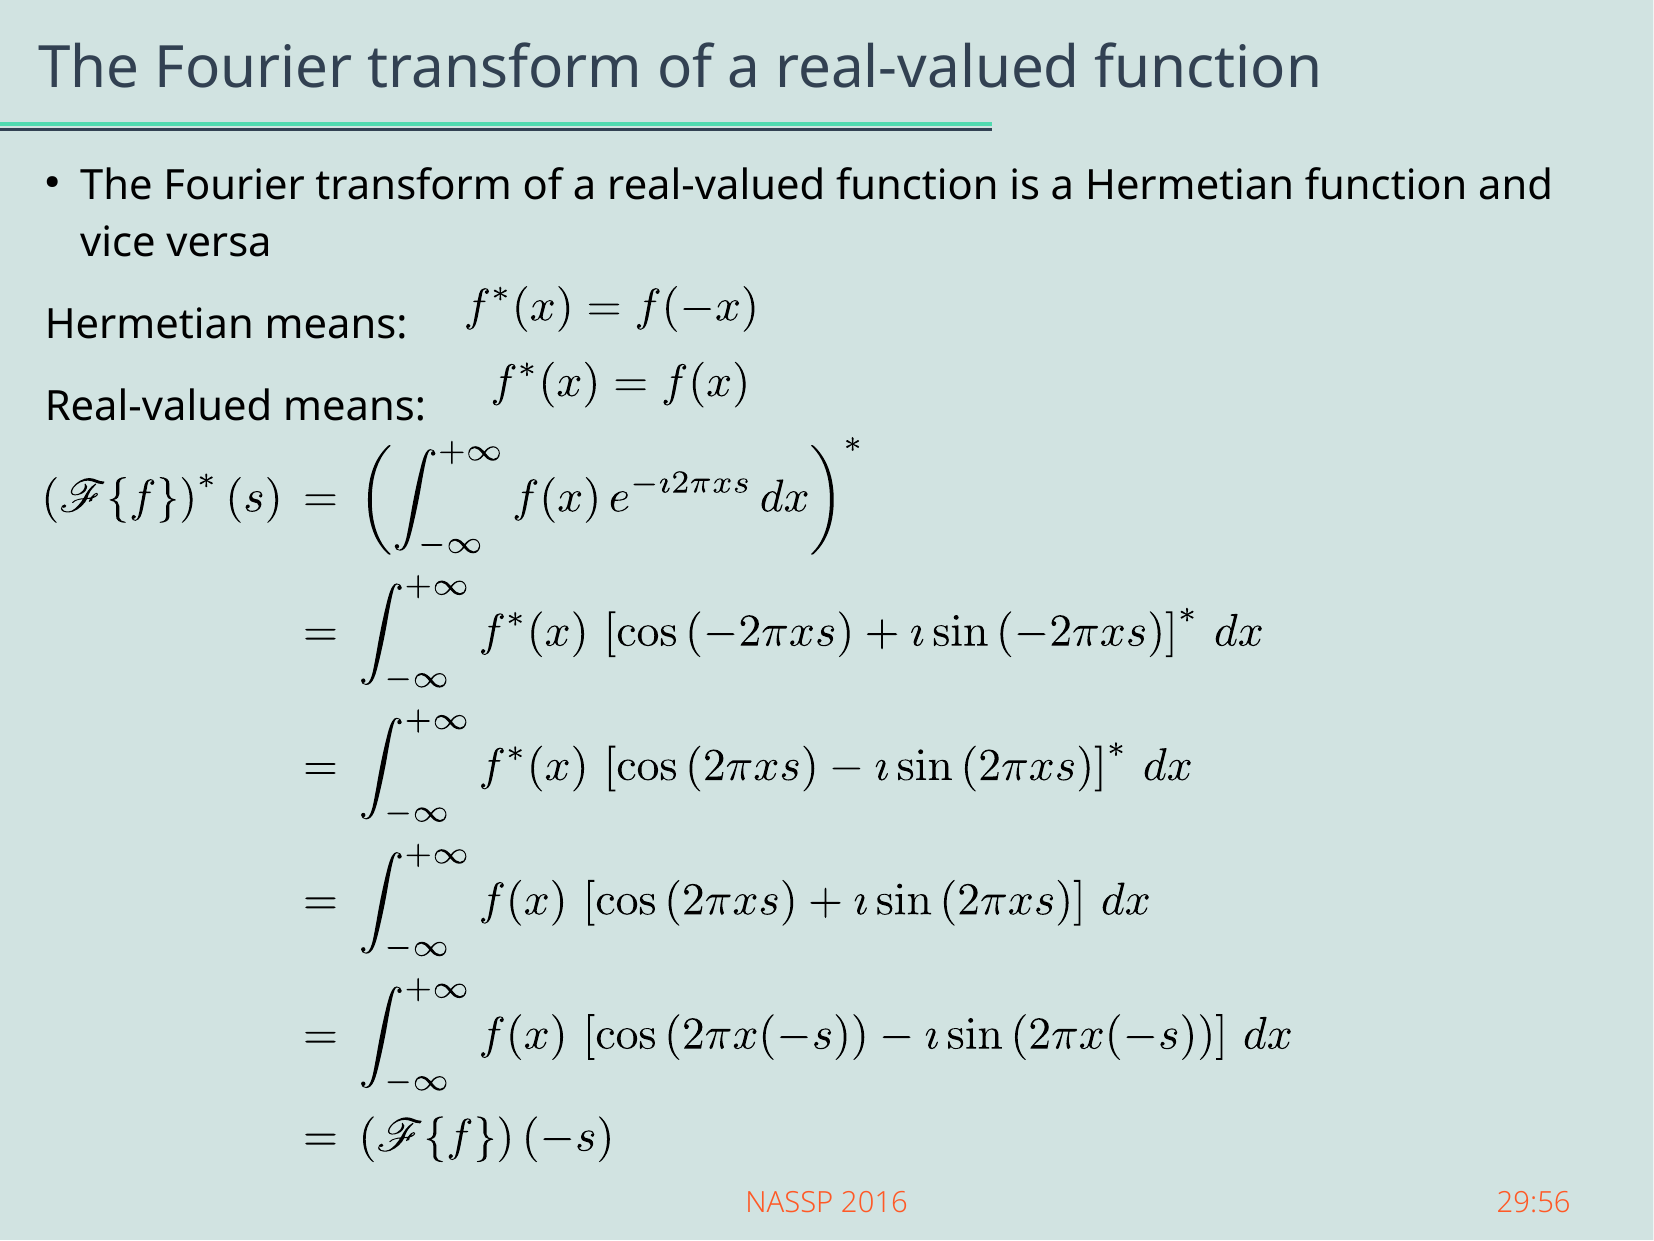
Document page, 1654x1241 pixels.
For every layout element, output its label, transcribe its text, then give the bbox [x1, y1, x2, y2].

text_box The Fourier transform of a real-valued function is a Hermetian function and vice versa Hermetian means: Real-valued means: [30, 147, 1637, 1170]
text_box [490, 361, 751, 408]
text_box The Fourier transform of a real-valued function [23, 17, 1347, 103]
text_box [463, 286, 759, 332]
text_box [41, 437, 1293, 1163]
